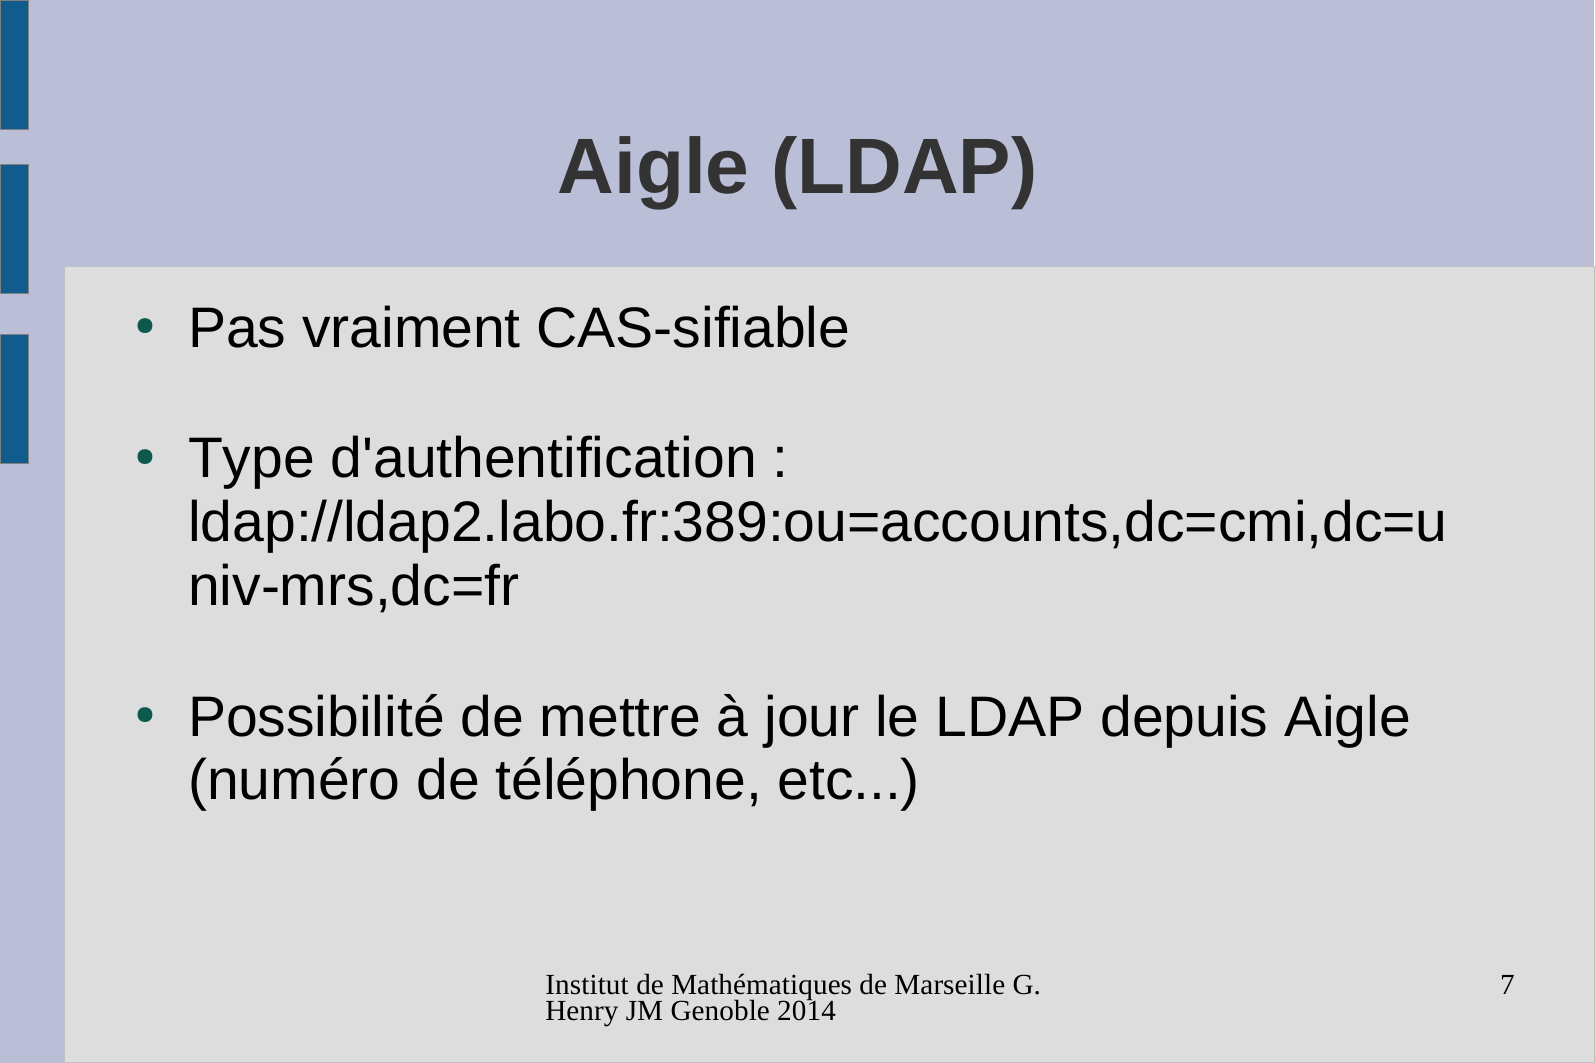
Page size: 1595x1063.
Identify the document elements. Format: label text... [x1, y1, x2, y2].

list Pas vraiment CAS-sifiable Type d'authentification : ldap://ldap2.labo.fr:389:ou=accounts,dc=cmi,dc=univ-mrs,dc=fr Possibilité de mettre à jour le LDAP depuis Aigle (numéro de téléphone, etc...) [117, 295, 1479, 966]
title Aigle (LDAP) [117, 78, 1479, 256]
